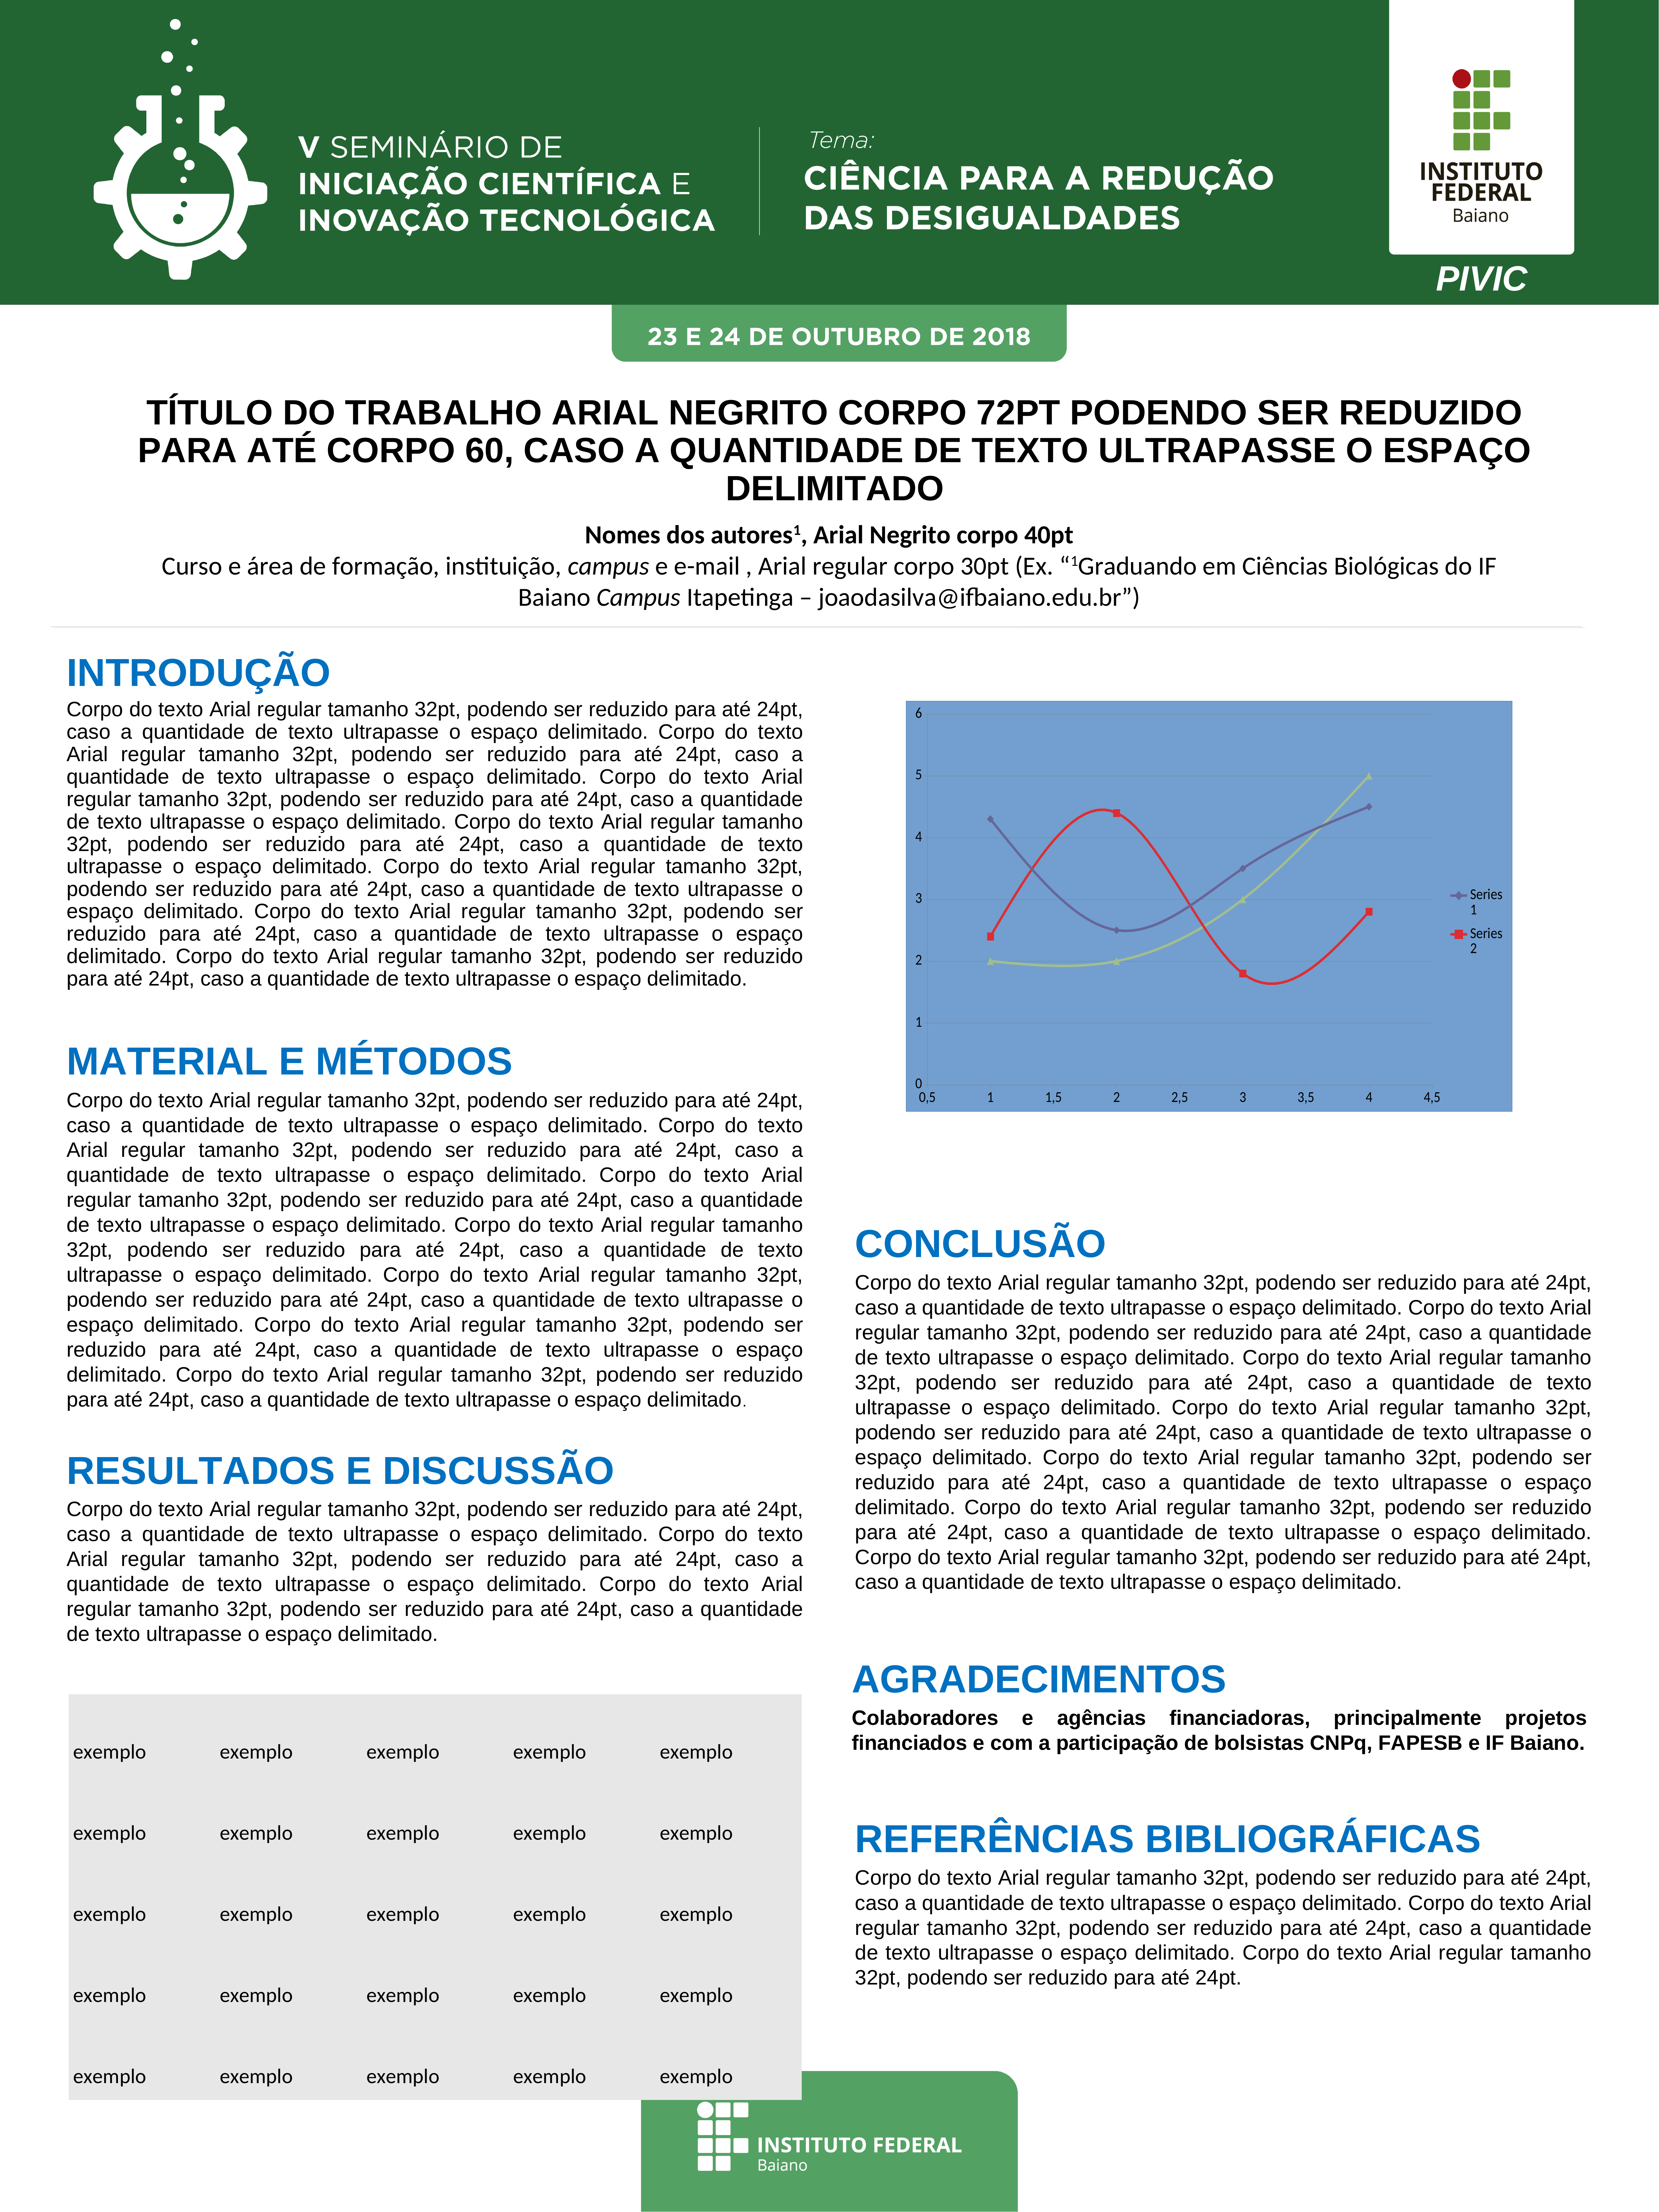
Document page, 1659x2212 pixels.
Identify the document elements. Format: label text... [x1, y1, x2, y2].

picture [0, 0, 1659, 2212]
table_header exemplo [362, 1694, 509, 1775]
table_cell exemplo [362, 1938, 509, 2019]
table_cell exemplo [655, 1938, 802, 2019]
table_cell exemplo [215, 2019, 362, 2100]
text_box INTRODUÇÃO Corpo do texto Arial regular tamanho 32pt, podendo ser reduzido para até 24pt, caso a quantidade de texto ultrapasse o espaço delimitado. Corpo do texto Arial regular tamanho 32pt, podendo ser reduzido para até 24pt, caso a quantidade de texto ultrapasse o espaço delimitado. Corpo do texto Arial regular tamanho 32pt, podendo ser reduzido para até 24pt, caso a quantidade de texto ultrapasse o espaço delimitado. Corpo do texto Arial regular tamanho 32pt, podendo ser reduzido para até 24pt, caso a quantidade de texto ultrapasse o espaço delimitado. Corpo do texto Arial regular tamanho 32pt, podendo ser reduzido para até 24pt, caso a quantidade de texto ultrapasse o espaço delimitado. Corpo do texto Arial regular tamanho 32pt, podendo ser reduzido para até 24pt, caso a quantidade de texto ultrapasse o espaço delimitado. Corpo do texto Arial regular tamanho 32pt, podendo ser reduzido para até 24pt, caso a quantidade de texto ultrapasse o espaço delimitado. [66, 652, 804, 927]
table_cell exemplo [69, 1775, 215, 1857]
table_cell exemplo [69, 1857, 215, 1938]
table_cell exemplo [655, 1857, 802, 1938]
table_cell exemplo [362, 2019, 509, 2100]
text_box REFERÊNCIAS BIBLIOGRÁFICAS Corpo do texto Arial regular tamanho 32pt, podendo ser reduzido para até 24pt, caso a quantidade de texto ultrapasse o espaço delimitado. Corpo do texto Arial regular tamanho 32pt, podendo ser reduzido para até 24pt, caso a quantidade de texto ultrapasse o espaço delimitado. Corpo do texto Arial regular tamanho 32pt, podendo ser reduzido para até 24pt. [855, 1813, 1593, 1945]
table_header exemplo [215, 1694, 362, 1775]
table_cell exemplo [69, 2019, 215, 2100]
text_box CONCLUSÃO Corpo do texto Arial regular tamanho 32pt, podendo ser reduzido para até 24pt, caso a quantidade de texto ultrapasse o espaço delimitado. Corpo do texto Arial regular tamanho 32pt, podendo ser reduzido para até 24pt, caso a quantidade de texto ultrapasse o espaço delimitado. Corpo do texto Arial regular tamanho 32pt, podendo ser reduzido para até 24pt, caso a quantidade de texto ultrapasse o espaço delimitado. Corpo do texto Arial regular tamanho 32pt, podendo ser reduzido para até 24pt, caso a quantidade de texto ultrapasse o espaço delimitado. Corpo do texto Arial regular tamanho 32pt, podendo ser reduzido para até 24pt, caso a quantidade de texto ultrapasse o espaço delimitado. Corpo do texto Arial regular tamanho 32pt, podendo ser reduzido para até 24pt, caso a quantidade de texto ultrapasse o espaço delimitado. Corpo do texto Arial regular tamanho 32pt, podendo ser reduzido para até 24pt, caso a quantidade de texto ultrapasse o espaço delimitado. [855, 1218, 1593, 1456]
table_header exemplo [509, 1694, 655, 1775]
table_header exemplo [655, 1694, 802, 1775]
table_cell exemplo [509, 1938, 655, 2019]
text_box Nomes dos autores1, Arial Negrito corpo 40pt Curso e área de formação, instituição, campus e e-mail , Arial regular corpo 30pt (Ex. “1Graduando em Ciências Biológicas do IF Baiano Campus Itapetinga – joaodasilva@ifbaiano.edu.br”) [124, 508, 1535, 621]
table_cell exemplo [362, 1775, 509, 1857]
table_cell exemplo [69, 1938, 215, 2019]
text_box MATERIAL E MÉTODOS Corpo do texto Arial regular tamanho 32pt, podendo ser reduzido para até 24pt, caso a quantidade de texto ultrapasse o espaço delimitado. Corpo do texto Arial regular tamanho 32pt, podendo ser reduzido para até 24pt, caso a quantidade de texto ultrapasse o espaço delimitado. Corpo do texto Arial regular tamanho 32pt, podendo ser reduzido para até 24pt, caso a quantidade de texto ultrapasse o espaço delimitado. Corpo do texto Arial regular tamanho 32pt, podendo ser reduzido para até 24pt, caso a quantidade de texto ultrapasse o espaço delimitado. Corpo do texto Arial regular tamanho 32pt, podendo ser reduzido para até 24pt, caso a quantidade de texto ultrapasse o espaço delimitado. Corpo do texto Arial regular tamanho 32pt, podendo ser reduzido para até 24pt, caso a quantidade de texto ultrapasse o espaço delimitado. Corpo do texto Arial regular tamanho 32pt, podendo ser reduzido para até 24pt, caso a quantidade de texto ultrapasse o espaço delimitado. [66, 1035, 804, 1274]
table_cell exemplo [655, 1775, 802, 1857]
table_cell exemplo [215, 1938, 362, 2019]
chart [885, 700, 1596, 1161]
text_box RESULTADOS E DISCUSSÃO Corpo do texto Arial regular tamanho 32pt, podendo ser reduzido para até 24pt, caso a quantidade de texto ultrapasse o espaço delimitado. Corpo do texto Arial regular tamanho 32pt, podendo ser reduzido para até 24pt, caso a quantidade de texto ultrapasse o espaço delimitado. Corpo do texto Arial regular tamanho 32pt, podendo ser reduzido para até 24pt, caso a quantidade de texto ultrapasse o espaço delimitado. [66, 1445, 804, 1651]
table_header exemplo [69, 1694, 215, 1775]
table_cell exemplo [362, 1857, 509, 1938]
table_cell exemplo [215, 1857, 362, 1938]
table_cell exemplo [509, 2019, 655, 2100]
table_cell exemplo [509, 1857, 655, 1938]
text_box AGRADECIMENTOS Colaboradores e agências financiadoras, principalmente projetos financiados e com a participação de bolsistas CNPq, FAPESB e IF Baiano. [847, 1651, 1593, 1744]
text_box TÍTULO DO TRABALHO ARIAL NEGRITO CORPO 72PT PODENDO SER REDUZIDO PARA ATÉ CORPO 60, CASO A QUANTIDADE DE TEXTO ULTRAPASSE O ESPAÇO DELIMITADO [70, 394, 1600, 508]
table_cell exemplo [655, 2019, 802, 2100]
table_cell exemplo [215, 1775, 362, 1857]
text_box PIVIC [1362, 223, 1602, 336]
table_cell exemplo [509, 1775, 655, 1857]
